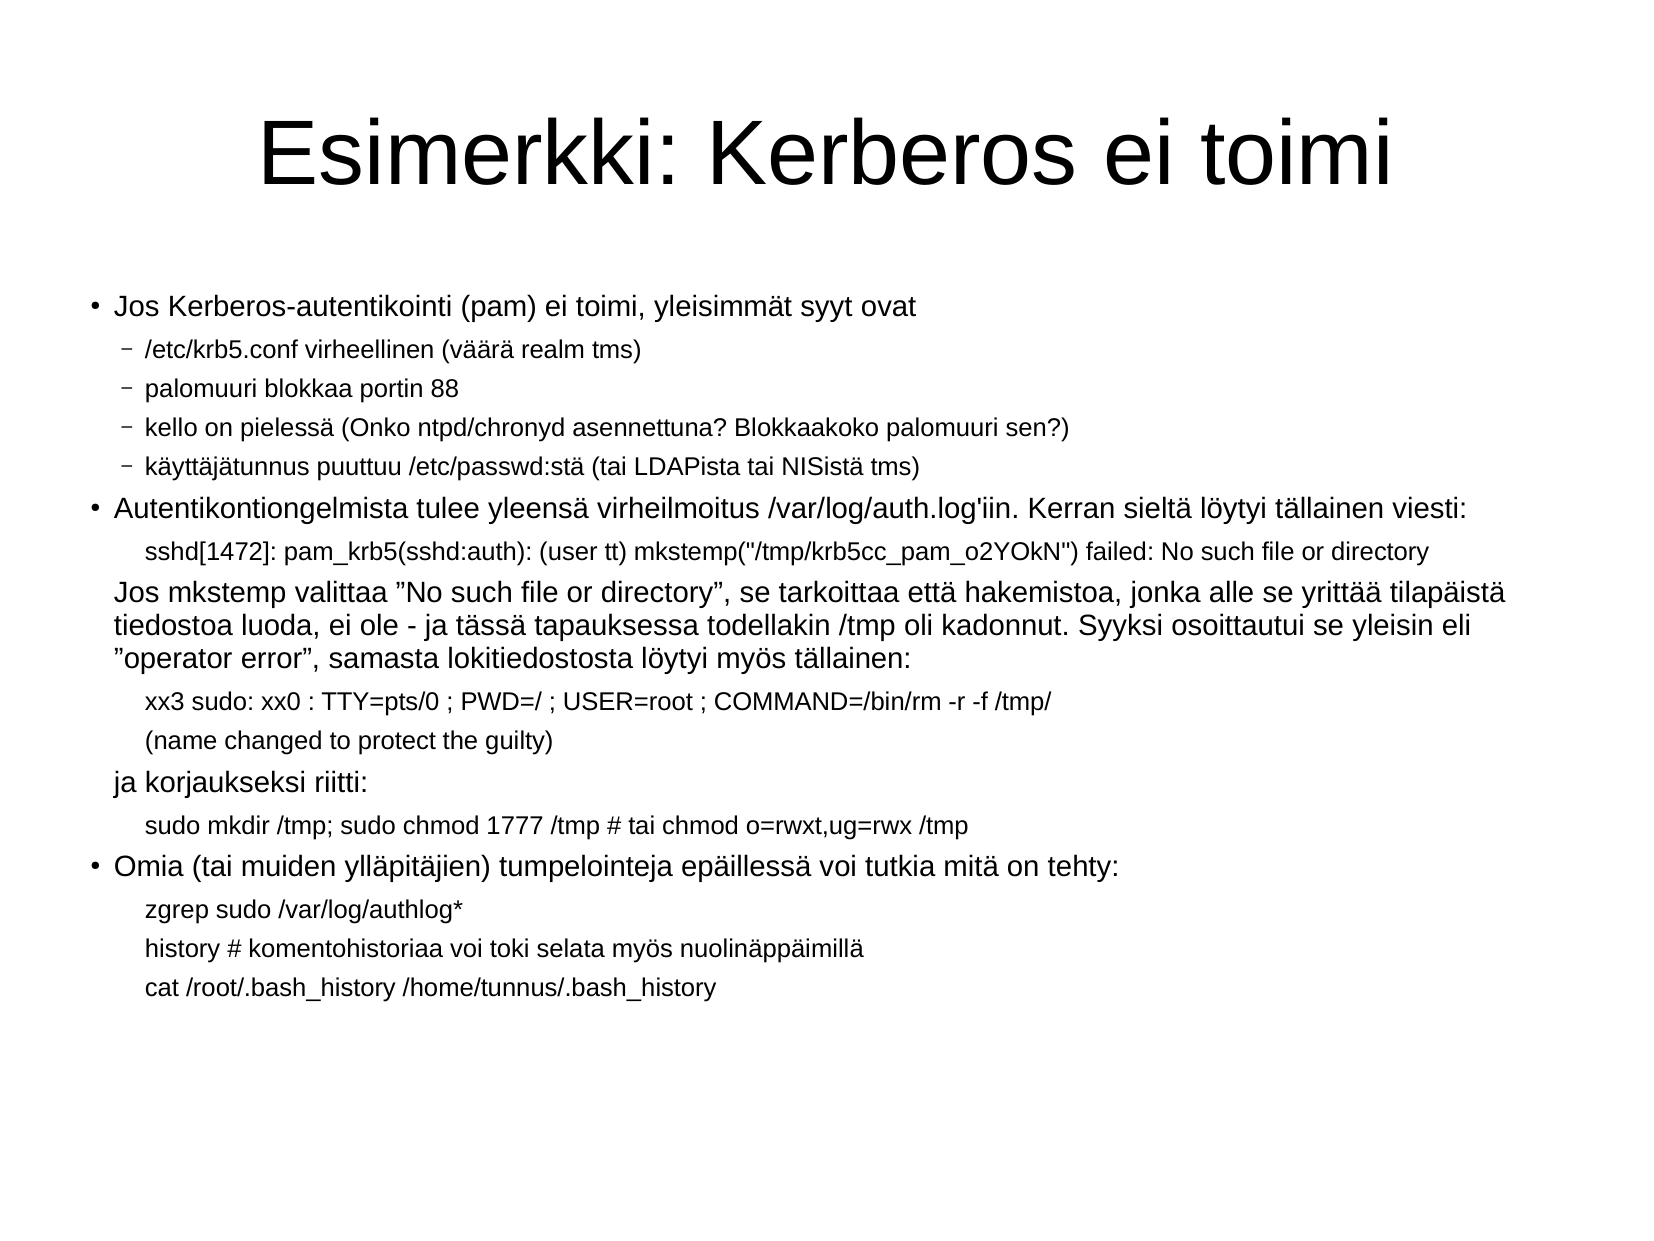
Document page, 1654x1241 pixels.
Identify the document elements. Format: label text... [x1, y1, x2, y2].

title Esimerkki: Kerberos ei toimi [82, 49, 1571, 257]
list Jos Kerberos-autentikointi (pam) ei toimi, yleisimmät syyt ovat /etc/krb5.conf virheellinen (väärä realm tms) palomuuri blokkaa portin 88 kello on pielessä (Onko ntpd/chronyd asennettuna? Blokkaakoko palomuuri sen?) käyttäjätunnus puuttuu /etc/passwd:stä (tai LDAPista tai NISistä tms) Autentikontiongelmista tulee yleensä virheilmoitus /var/log/auth.log'iin. Kerran sieltä löytyi tällainen viesti: sshd[1472]: pam_krb5(sshd:auth): (user tt) mkstemp("/tmp/krb5cc_pam_o2YOkN") failed: No such file or directory Jos mkstemp valittaa ”No such file or directory”, se tarkoittaa että hakemistoa, jonka alle se yrittää tilapäistä tiedostoa luoda, ei ole - ja tässä tapauksessa todellakin /tmp oli kadonnut. Syyksi osoittautui se yleisin eli ”operator error”, samasta lokitiedostosta löytyi myös tällainen: xx3 sudo: xx0 : TTY=pts/0 ; PWD=/ ; USER=root ; COMMAND=/bin/rm -r -f /tmp/ (name changed to protect the guilty) ja korjaukseksi riitti: sudo mkdir /tmp; sudo chmod 1777 /tmp # tai chmod o=rwxt,ug=rwx /tmp Omia (tai muiden ylläpitäjien) tumpelointeja epäillessä voi tutkia mitä on tehty: zgrep sudo /var/log/authlog* history # komentohistoriaa voi toki selata myös nuolinäppäimillä cat /root/.bash_history /home/tunnus/.bash_history [82, 290, 1571, 1010]
